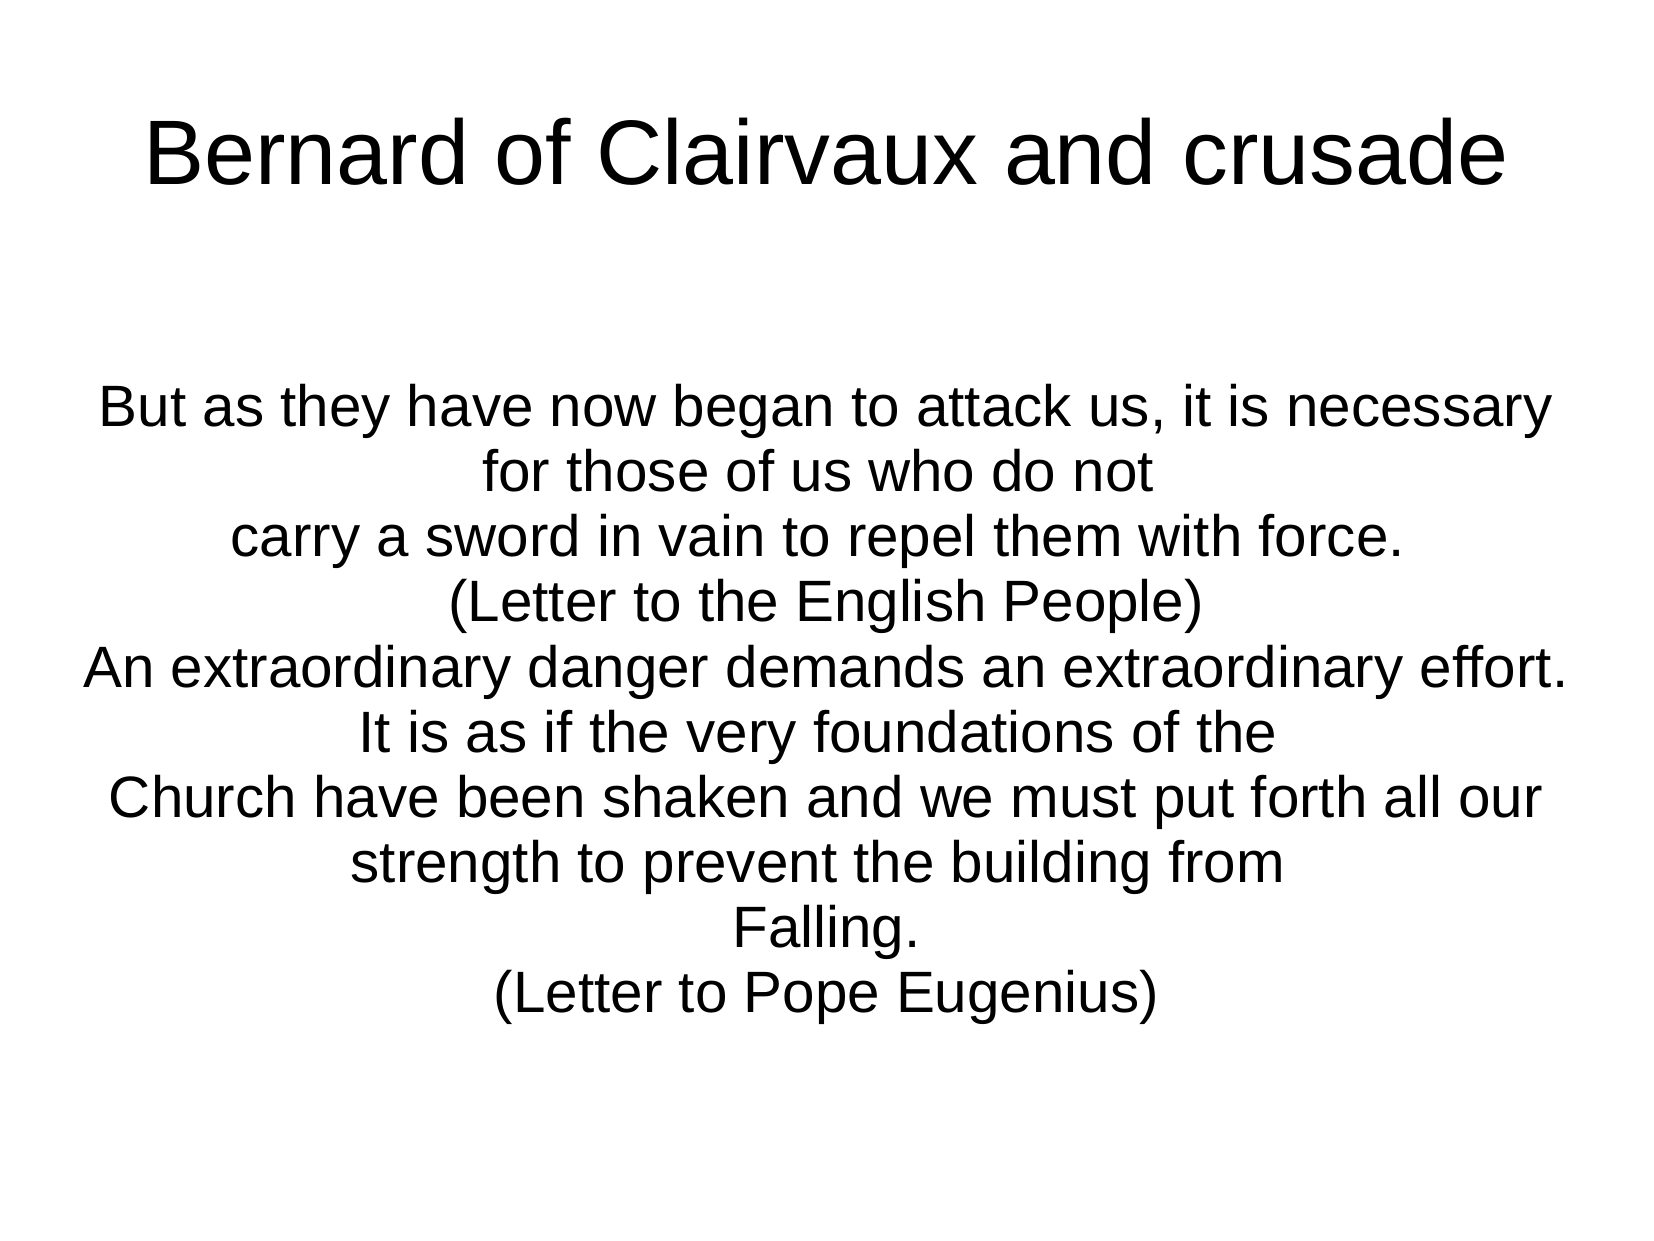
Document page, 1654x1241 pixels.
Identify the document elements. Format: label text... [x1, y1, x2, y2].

subtitle But as they have now began to attack us, it is necessary for those of us who do not carry a sword in vain to repel them with force. (Letter to the English People) An extraordinary danger demands an extraordinary effort. It is as if the very foundations of the Church have been shaken and we must put forth all our strength to prevent the building from Falling. (Letter to Pope Eugenius) [82, 297, 1571, 1102]
title Bernard of Clairvaux and crusade [82, 56, 1571, 250]
